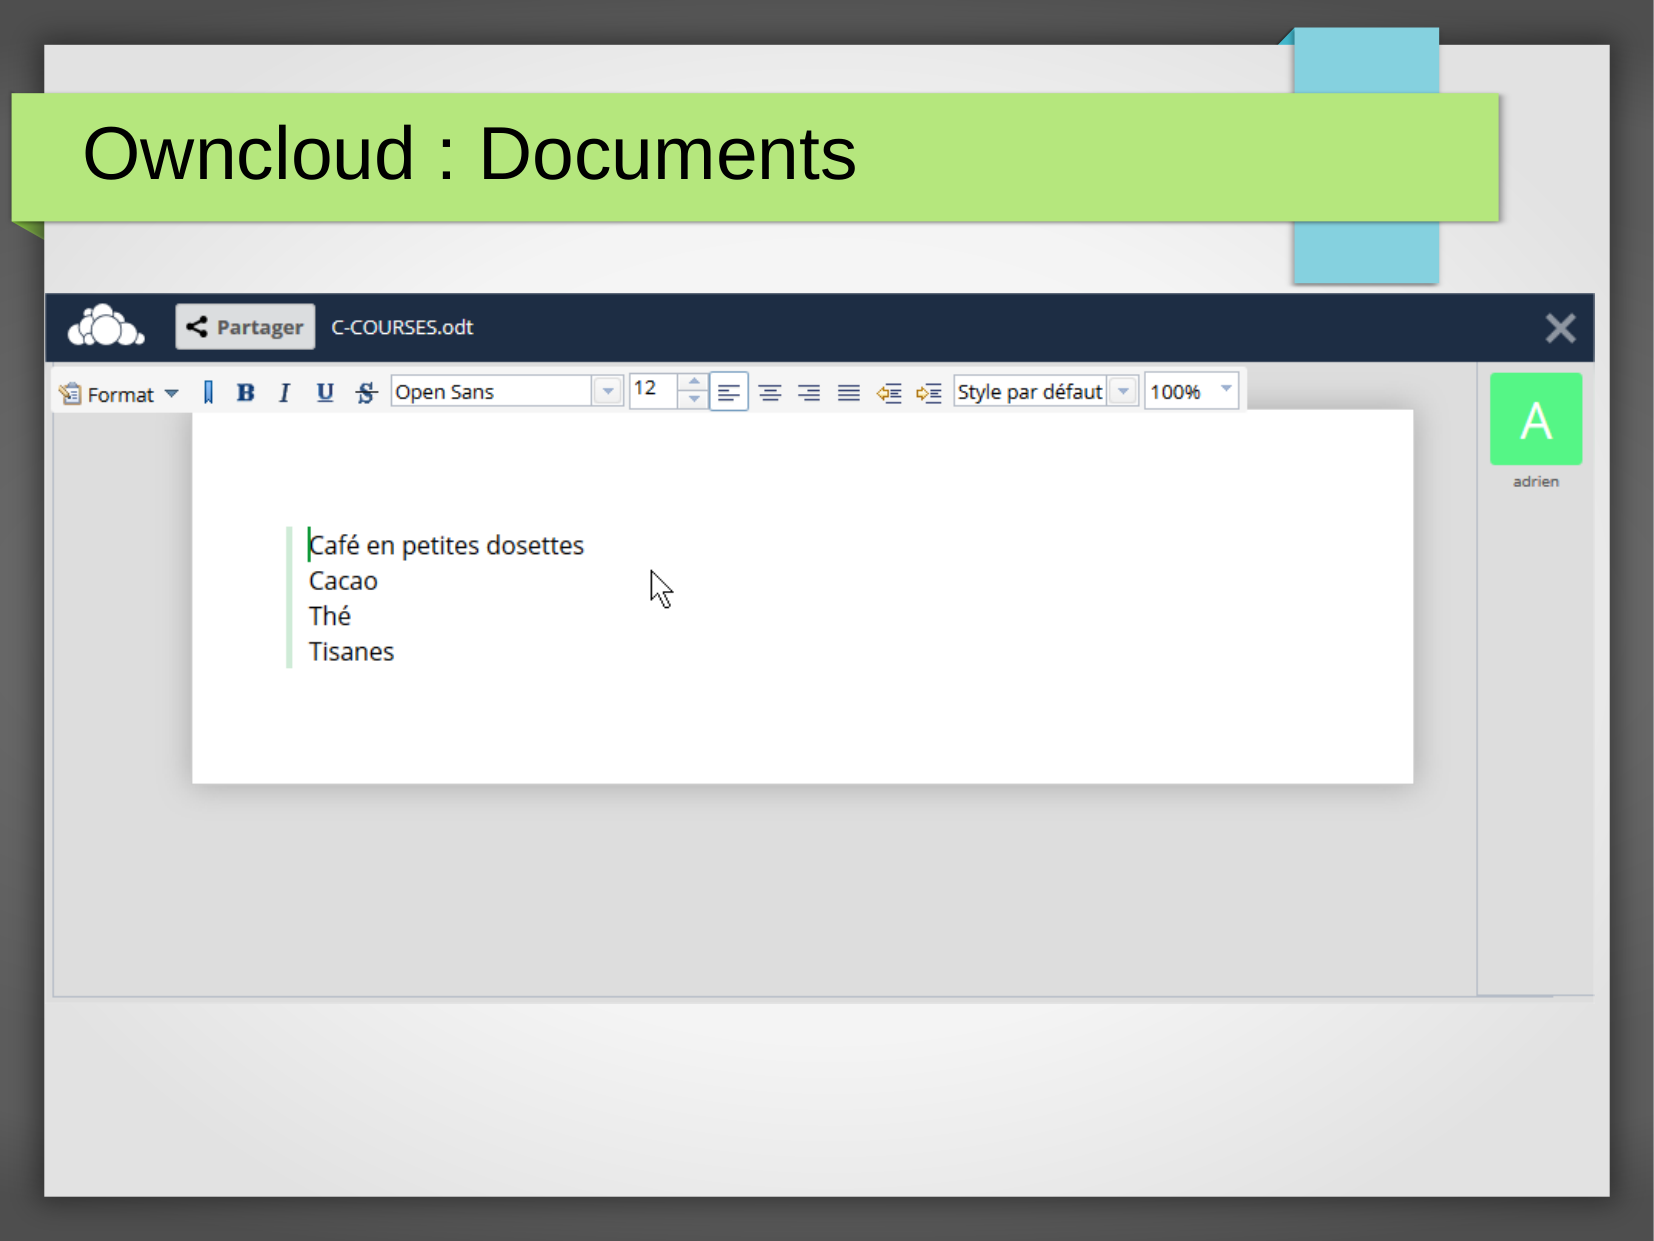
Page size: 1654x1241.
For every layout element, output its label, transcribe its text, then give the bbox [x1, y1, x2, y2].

picture [0, 0, 1654, 1241]
title Owncloud : Documents [82, 94, 1264, 213]
